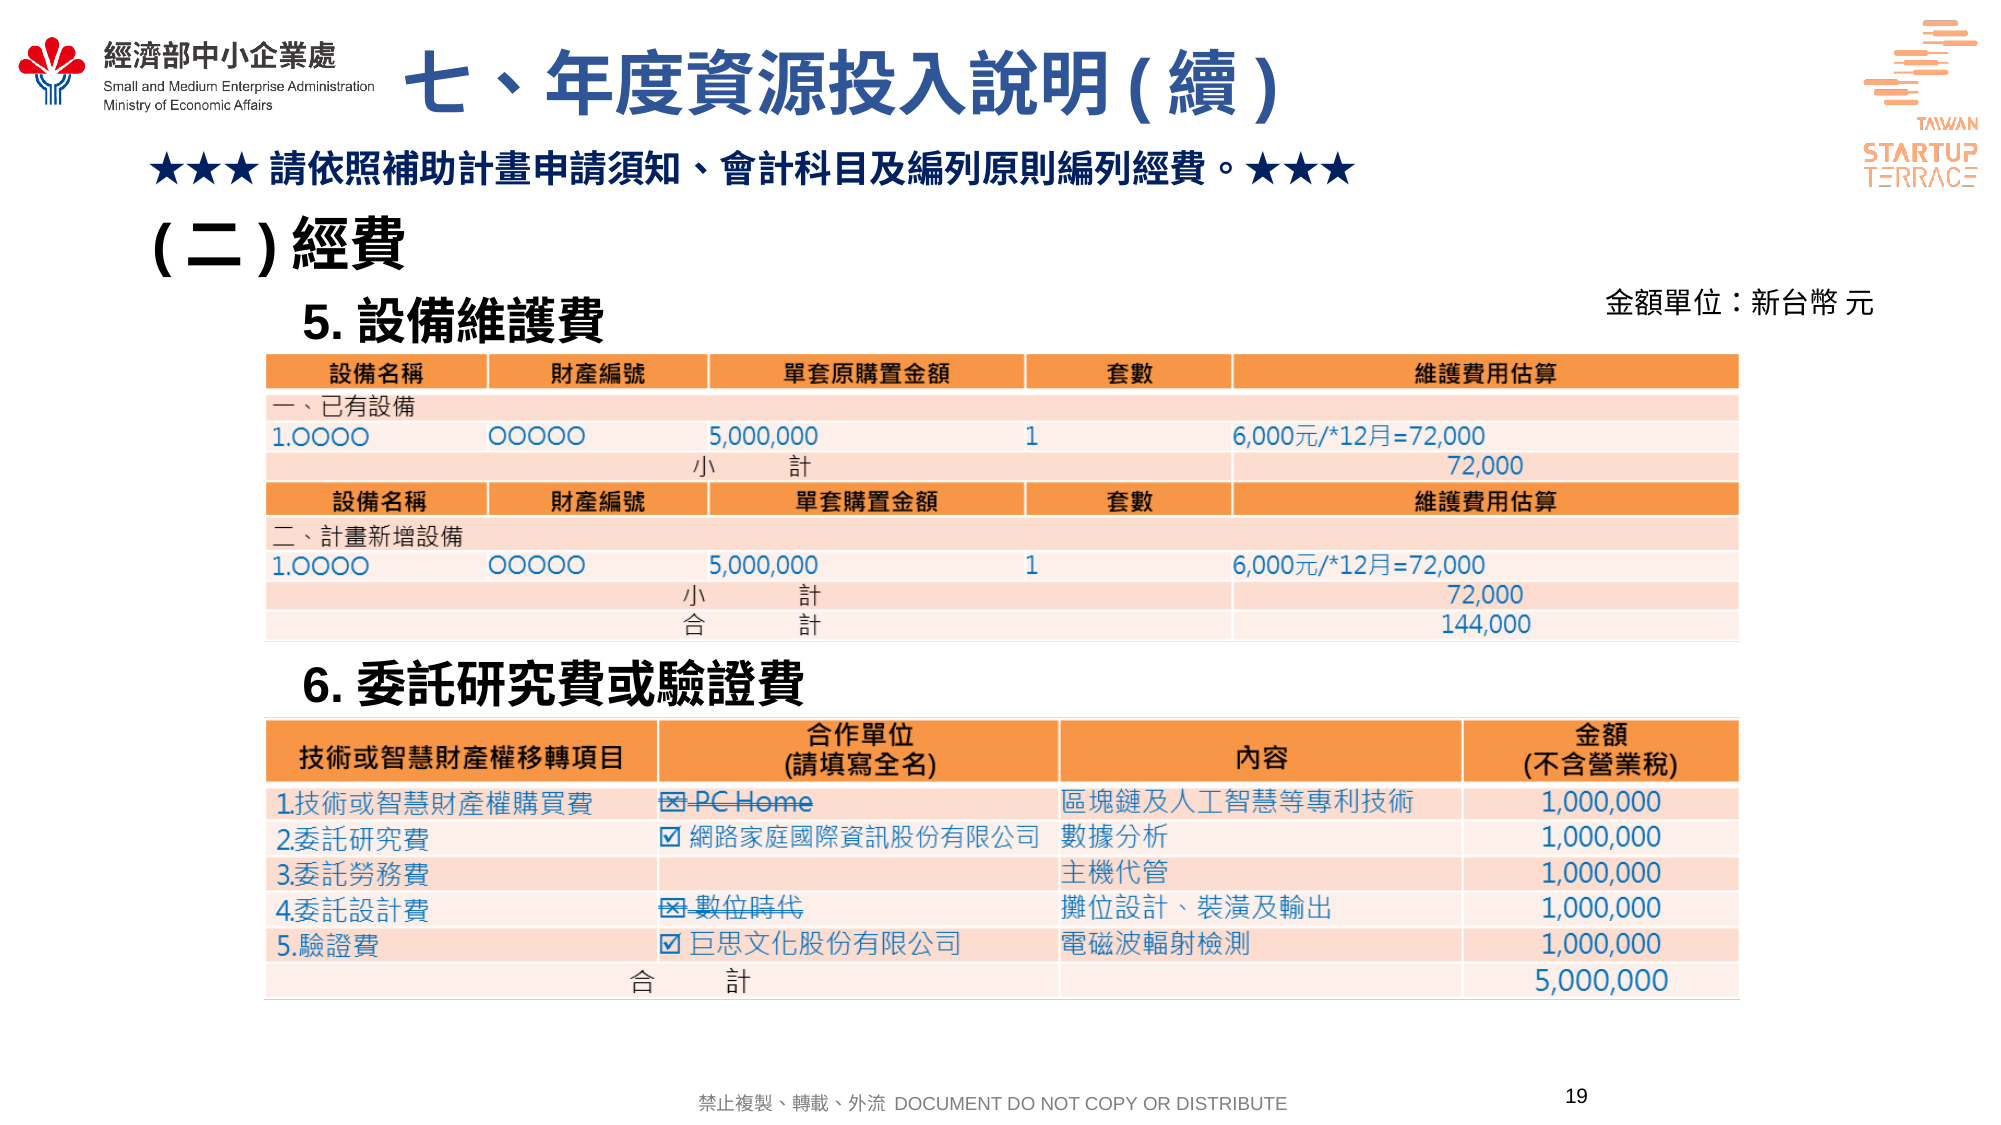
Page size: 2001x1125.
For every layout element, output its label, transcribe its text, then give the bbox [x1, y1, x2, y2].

picture [264, 352, 1740, 656]
text_box 19 [1550, 1064, 2000, 1125]
list (二)經費 5.設備維護費 6.委託研究費或驗證費 [137, 200, 1863, 1014]
picture [264, 710, 1740, 1015]
text_box 金額單位：新台幣 元 [1590, 277, 1890, 327]
text_box ★★★請依照補助計畫申請須知、會計科目及編列原則編列經費。★★★ [133, 138, 1372, 198]
title 七、年度資源投入說明(續) [387, 2, 1796, 171]
